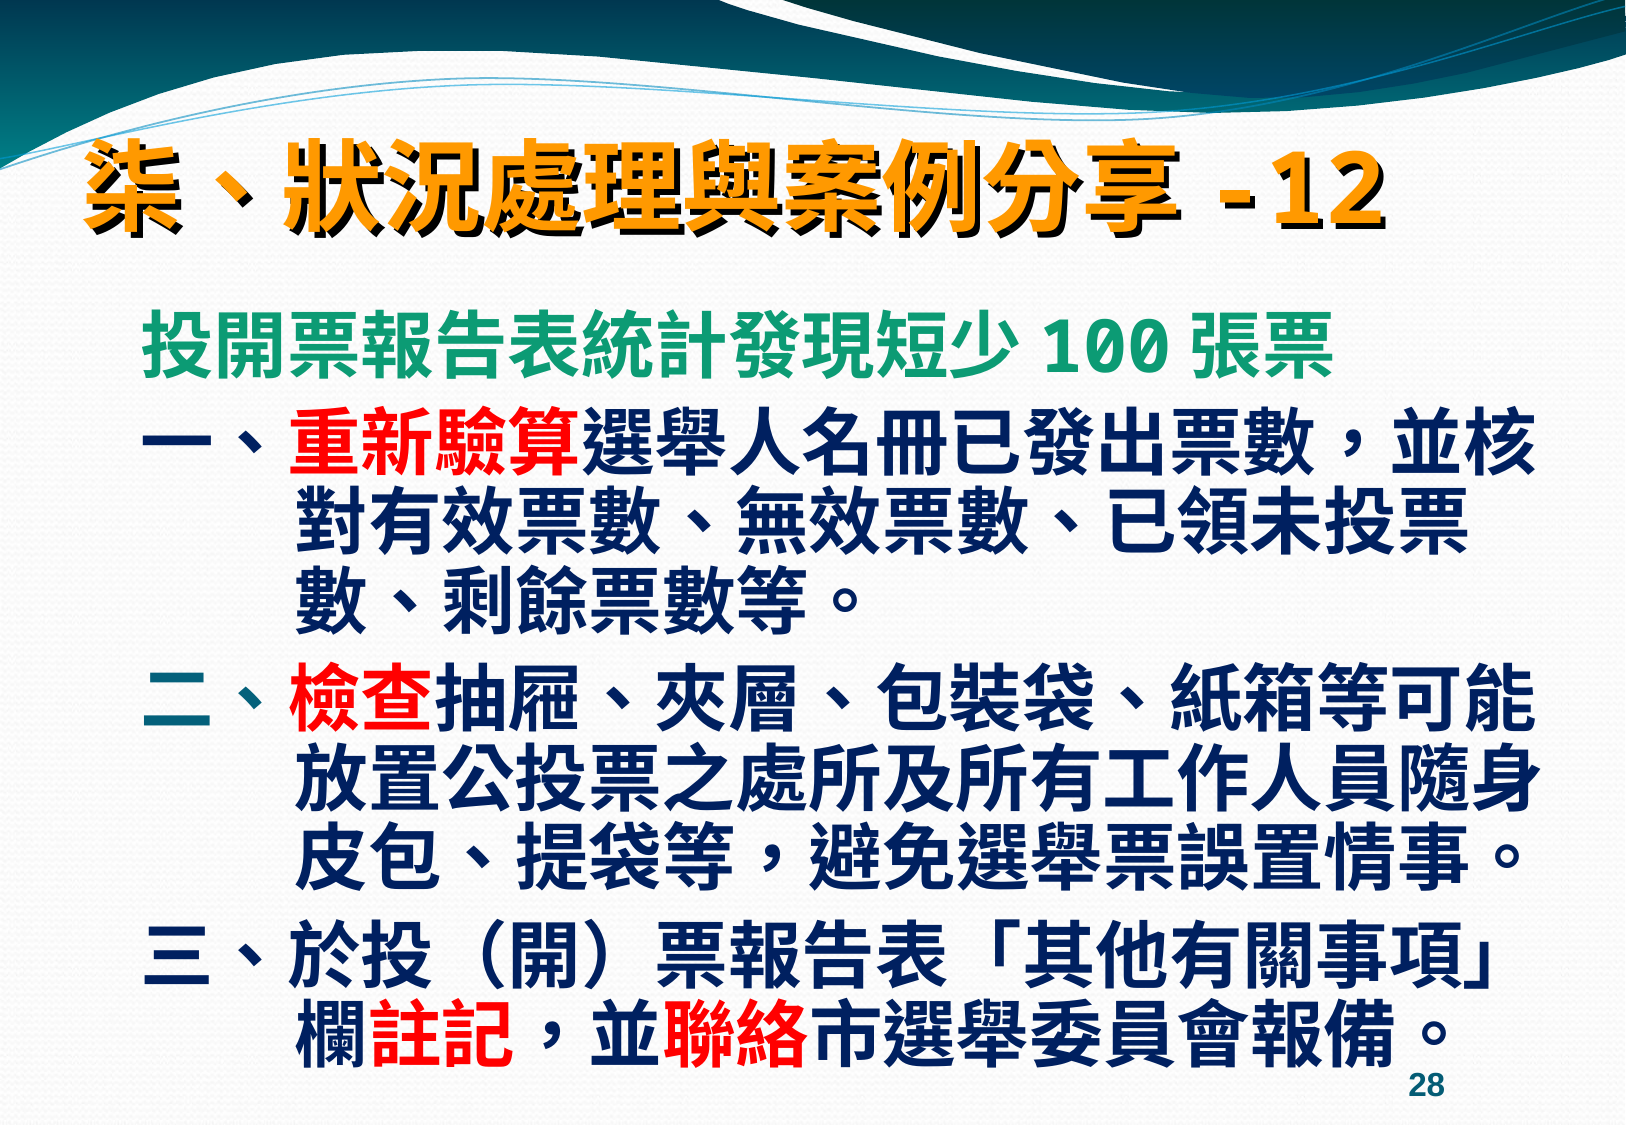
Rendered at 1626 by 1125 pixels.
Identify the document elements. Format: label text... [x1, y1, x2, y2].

list 投開票報告表統計發現短少100張票 一、重新驗算選舉人名冊已發出票數，並核 對有效票數、無效票數、已領未投票 數、剩餘票數等。 二、檢查抽屜、夾層、包裝袋、紙箱等可能 放置公投票之處所及所有工作人員隨身 皮包、提袋等，避免選舉票誤置情事。 三、於投（開）票報告表「其他有關事項」 欄註記，並聯絡市選舉委員會報備。 [81, 301, 1572, 1103]
title 柒、狀況處理與案例分享-12 [81, 99, 1544, 244]
text_box [1408, 1042, 1544, 1103]
